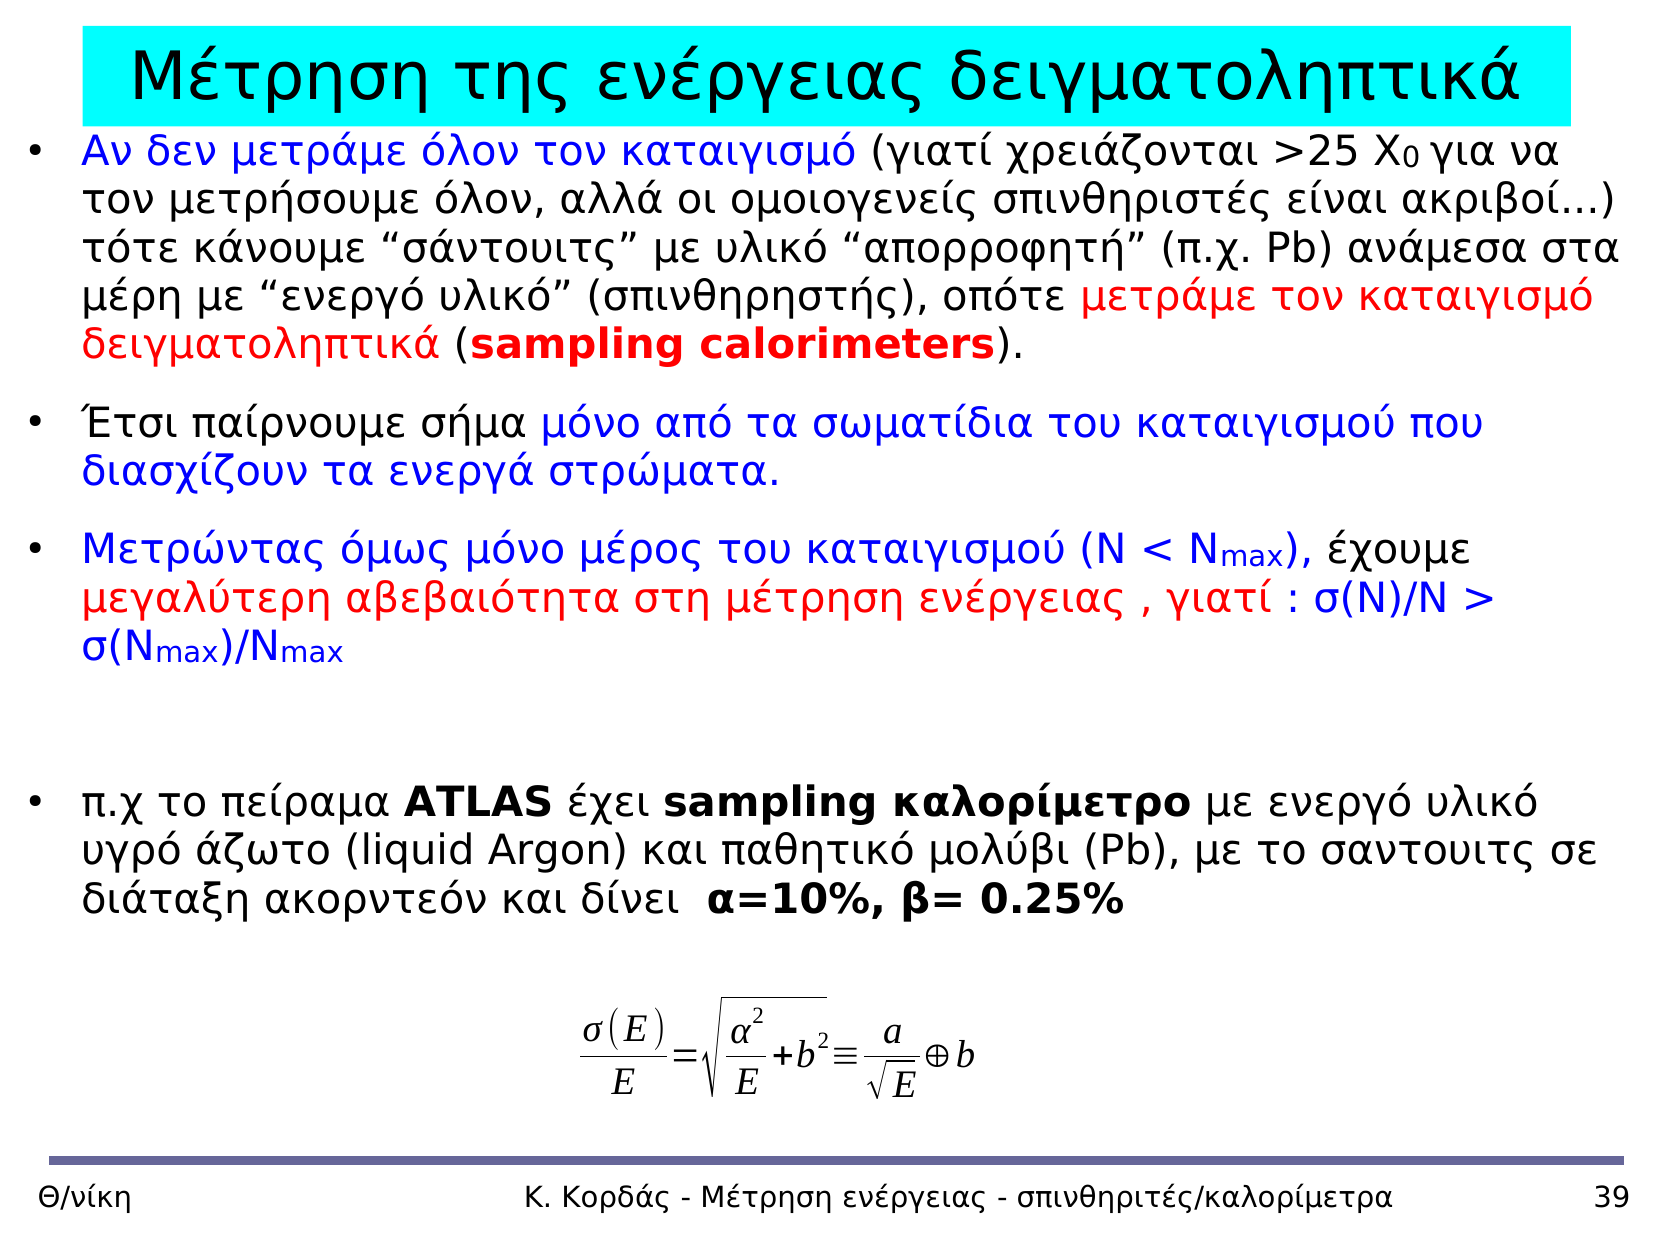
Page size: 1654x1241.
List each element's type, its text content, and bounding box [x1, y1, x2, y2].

chart [568, 994, 985, 1106]
list Aν δεν μετράμε όλον τον καταιγισμό (γιατί χρειάζονται >25 Χ0 για να τον μετρήσουμε όλον, αλλά οι ομοιογενείς σπινθηριστές είναι ακριβοί...) τότε κάνουμε “σάντουιτς” με υλικό “απορροφητή” (π.χ. Pb) ανάμεσα στα μέρη με “ενεργό υλικό” (σπινθηρηστής), οπότε μετράμε τον καταιγισμό δειγματοληπτικά (sampling calorimeters). Έτσι παίρνουμε σήμα μόνο από τα σωματίδια του καταιγισμού που διασχίζουν τα ενεργά στρώματα. Μετρώντας όμως μόνο μέρος του καταιγισμού (Ν < Νmax), έχουμε μεγαλύτερη αβεβαιότητα στη μέτρηση ενέργειας , γιατί : σ(Ν)/Ν > σ(Νmax)/Νmax π.χ το πείραμα ATLAS έχει sampling καλορίμετρο με ενεργό υλικό υγρό άζωτο (liquid Argon) και παθητικό μολύβι (Pb), με το σαντουιτς σε διάταξη ακορντεόν και δίνει α=10%, β= 0.25% [10, 126, 1627, 1117]
title Μέτρηση της ενέργειας δειγματοληπτικά [82, 25, 1571, 126]
